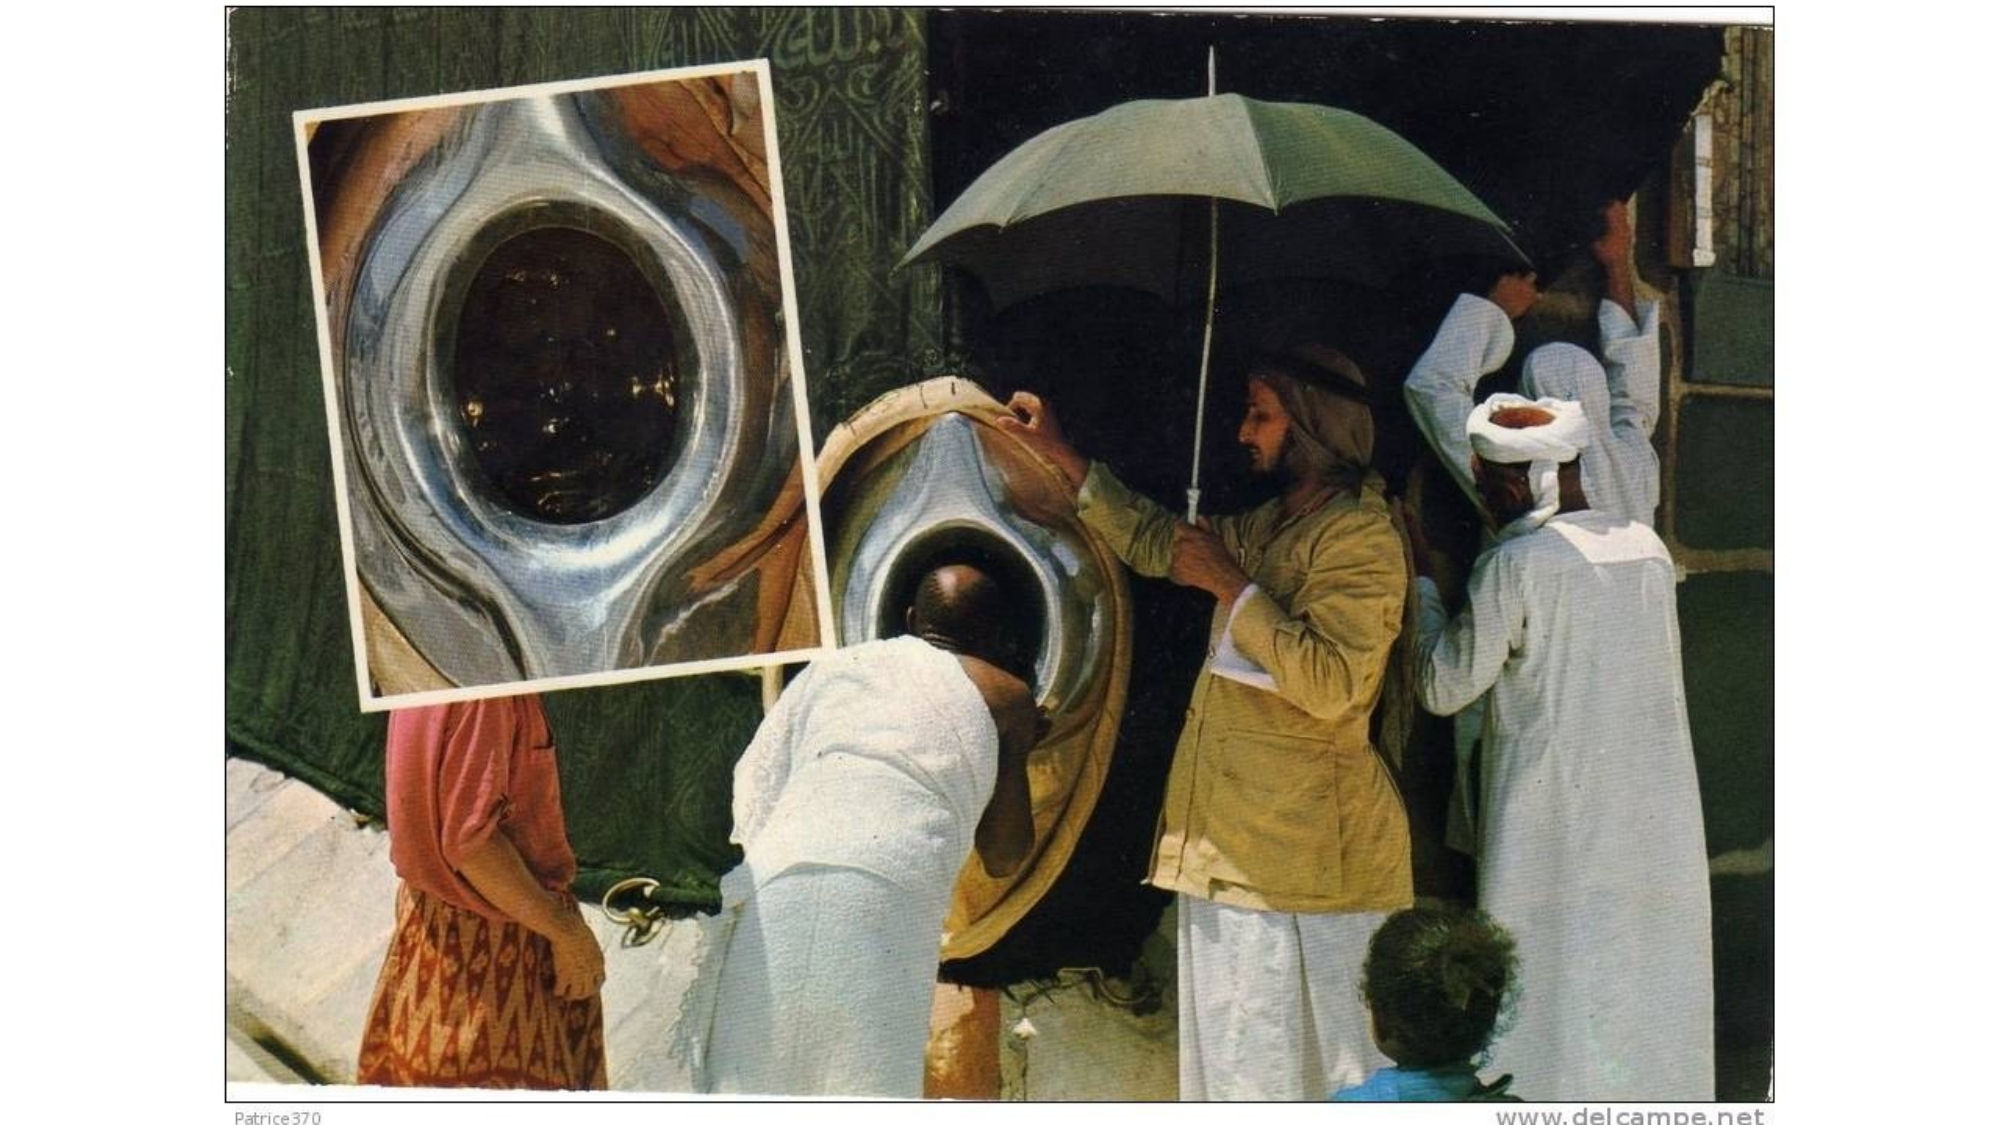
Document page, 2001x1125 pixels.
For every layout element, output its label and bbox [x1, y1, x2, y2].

picture [211, 0, 1789, 1125]
